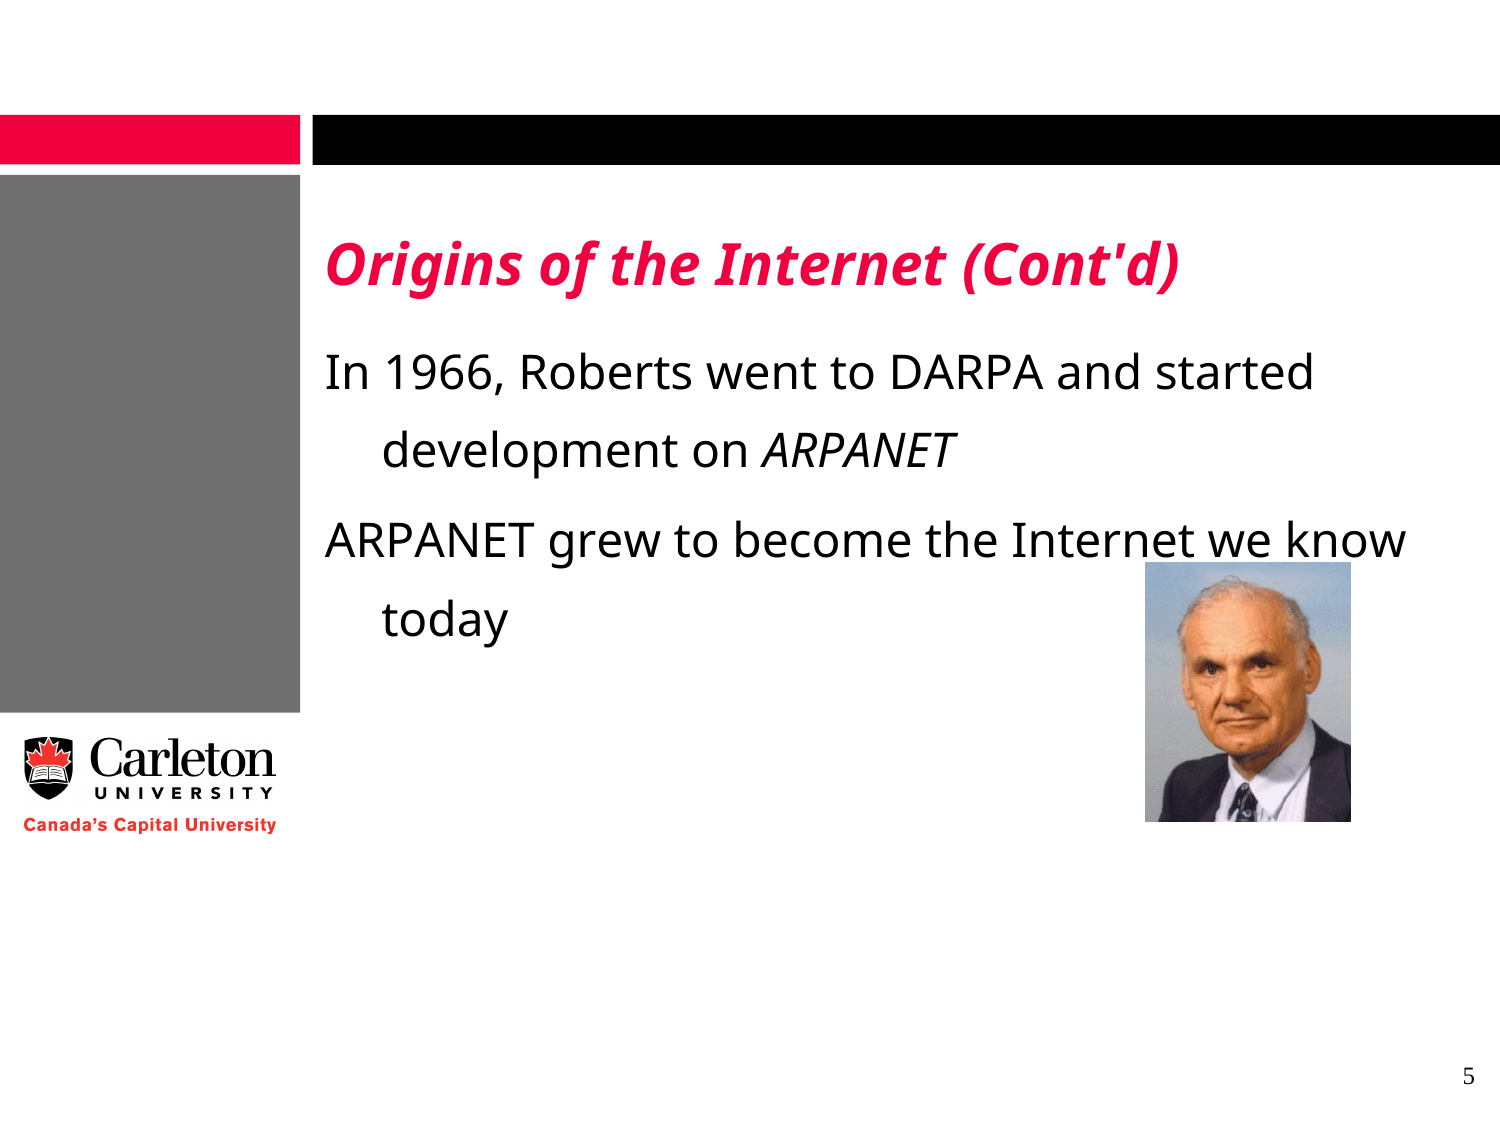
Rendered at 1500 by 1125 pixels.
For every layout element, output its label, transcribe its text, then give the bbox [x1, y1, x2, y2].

picture [24, 737, 276, 834]
title Origins of the Internet (Cont'd) [324, 194, 1450, 324]
list In 1966, Roberts went to DARPA and started development on ARPANET ARPANET grew to become the Internet we know today [324, 324, 1450, 1036]
picture [1145, 562, 1351, 822]
